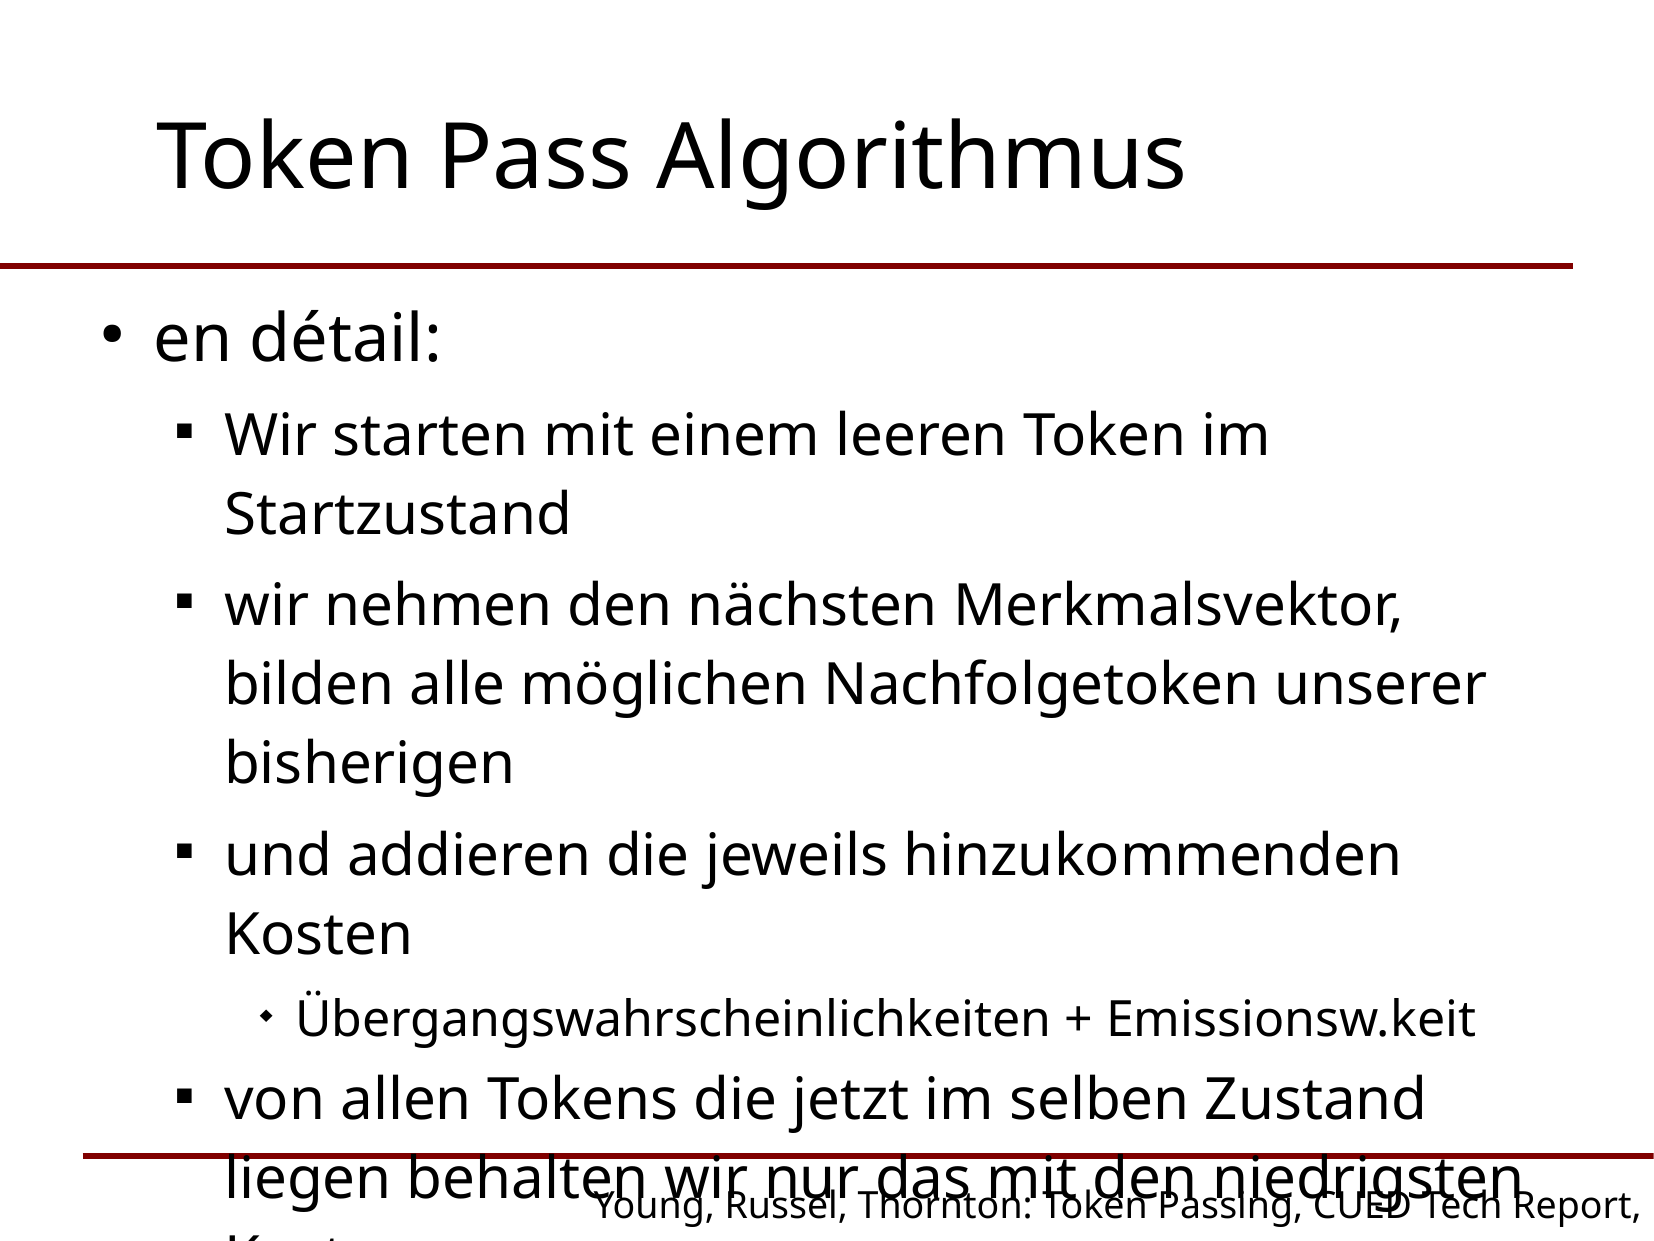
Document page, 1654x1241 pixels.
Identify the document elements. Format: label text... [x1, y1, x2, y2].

title Token Pass Algorithmus [82, 49, 1571, 257]
text_box Young, Russel, Thornton: Token Passing, CUED Tech Report, 1989. [578, 1171, 1636, 1237]
list en détail: Wir starten mit einem leeren Token im Startzustand wir nehmen den nächsten Merkmalsvektor, bilden alle möglichen Nachfolgetoken unserer bisherigen und addieren die jeweils hinzukommenden Kosten Übergangswahrscheinlichkeiten + Emissionsw.keit von allen Tokens die jetzt im selben Zustand liegen behalten wir nur das mit den niedrigsten Kosten Prinzip der dynamischen Programmierung: Der beste Pfad hierher ist das einzig relevante für den global besten Pfad [82, 290, 1571, 1188]
